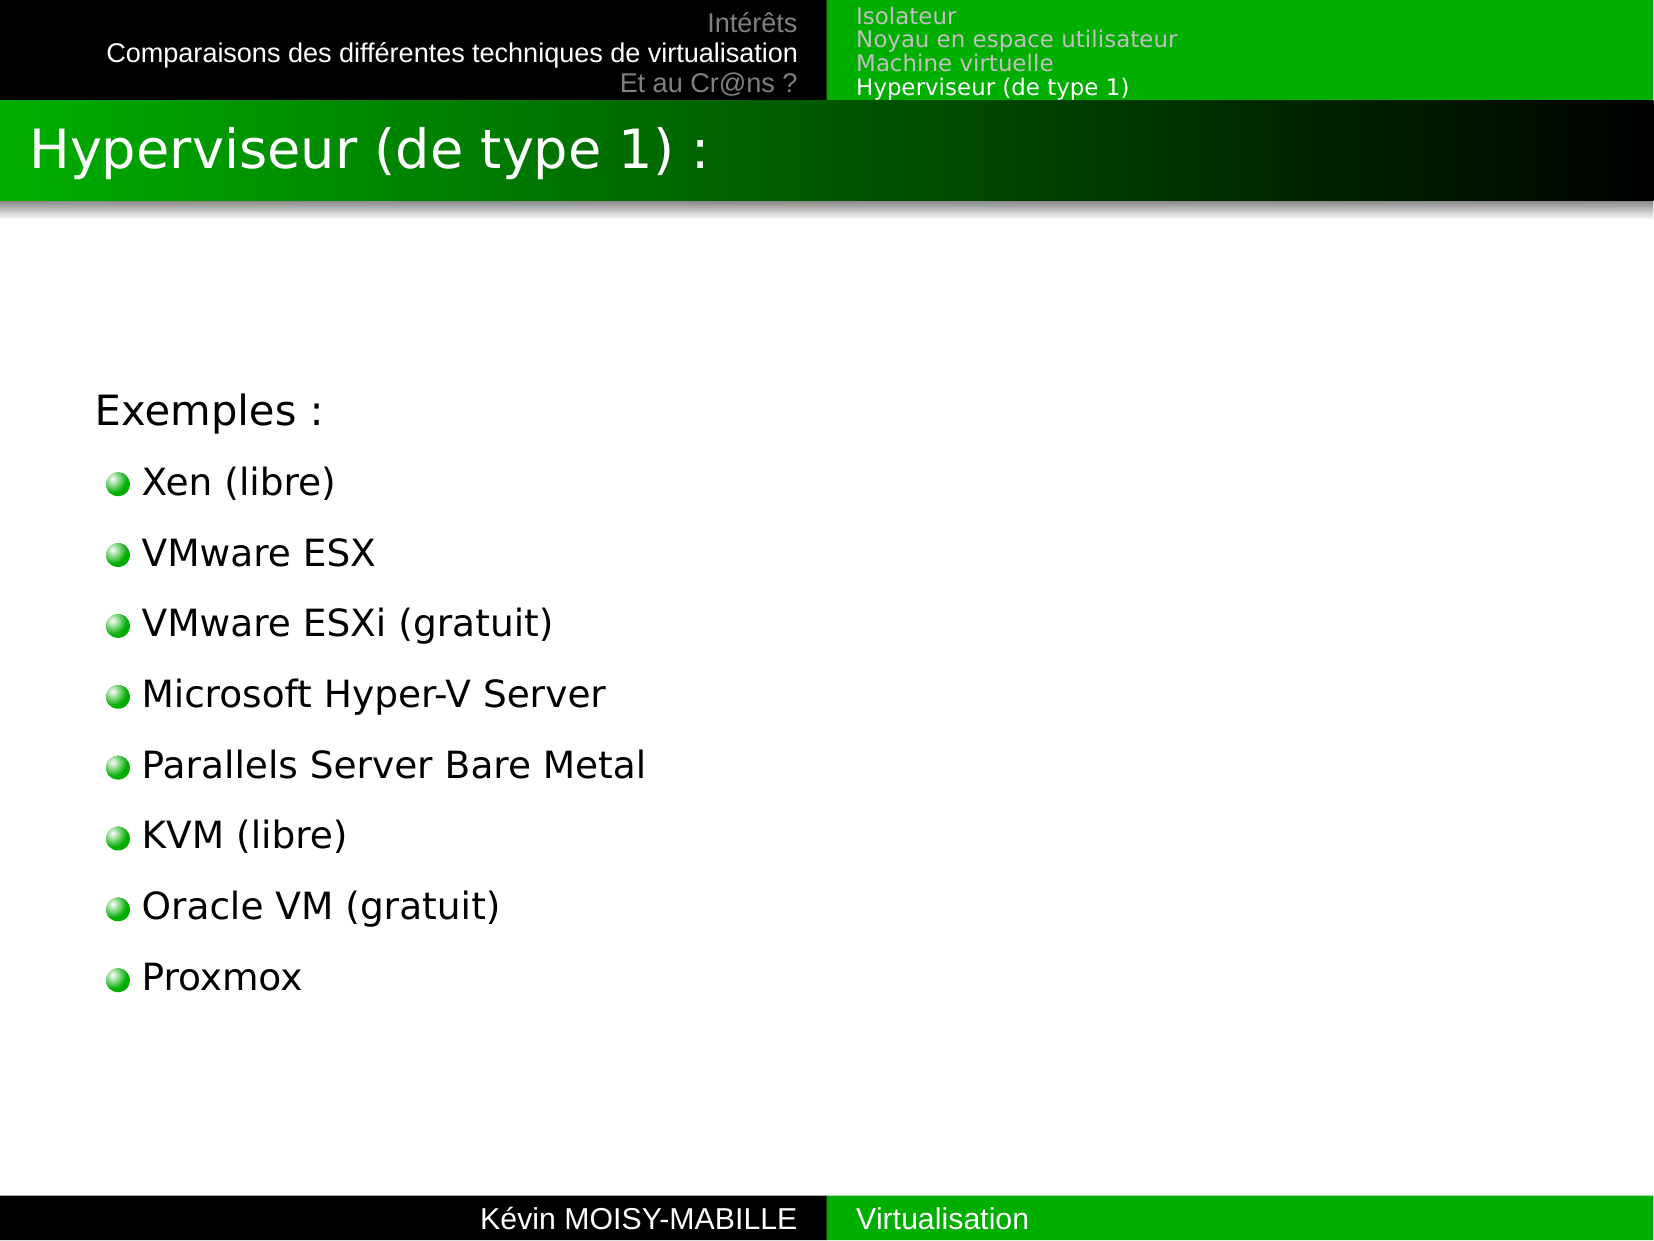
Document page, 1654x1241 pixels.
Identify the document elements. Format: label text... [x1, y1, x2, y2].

text_box Exemples : [94, 386, 567, 449]
text_box [106, 897, 130, 922]
text_box Hyperviseur (de type 1) : [29, 118, 1654, 184]
text_box Virtualisation [856, 1202, 1654, 1238]
text_box [106, 968, 130, 993]
text_box [106, 472, 130, 497]
text_box [106, 755, 130, 780]
text_box Isolateur Noyau en espace utilisateur Machine virtuelle Hyperviseur (de type 1) [856, 5, 1625, 101]
text_box Kévin MOISY-MABILLE [0, 1202, 798, 1238]
text_box [0, 1195, 1654, 1241]
text_box [0, 0, 1654, 219]
text_box Intérêts Comparaisons des différentes techniques de virtualisation Et au Cr@ns ? [0, 7, 798, 99]
text_box [106, 543, 130, 567]
text_box Xen (libre) VMware ESX VMware ESXi (gratuit) Microsoft Hyper-V Server Parallels Server Bare Metal KVM (libre) Oracle VM (gratuit) Proxmox [141, 460, 981, 1034]
text_box [106, 614, 130, 638]
text_box [106, 685, 130, 709]
text_box [106, 826, 130, 851]
